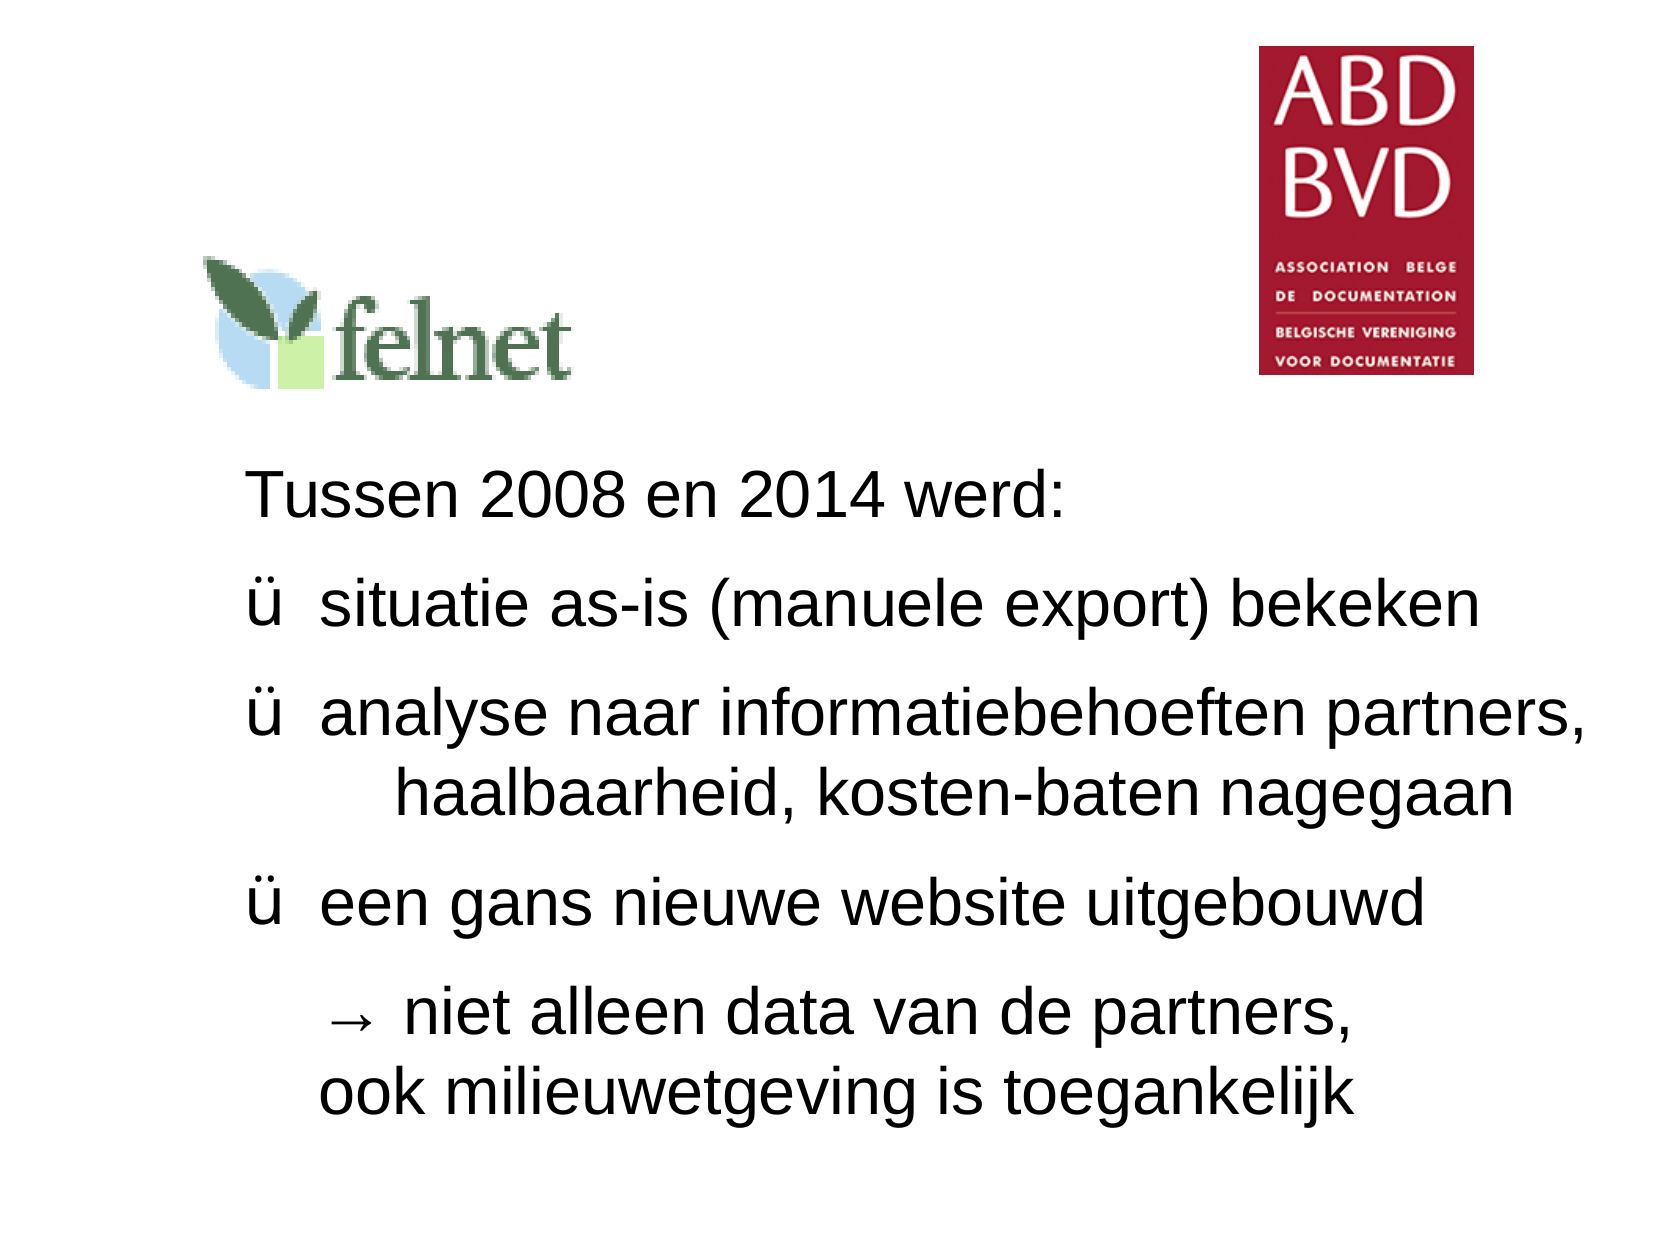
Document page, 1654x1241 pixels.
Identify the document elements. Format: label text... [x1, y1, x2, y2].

text_box [9, 43, 1571, 278]
picture [1259, 46, 1474, 376]
picture [200, 234, 614, 407]
list Tussen 2008 en 2014 werd: situatie as-is (manuele export) bekeken analyse naar informatiebehoeften partners, haalbaarheid, kosten-baten nagegaan een gans nieuwe website uitgebouwd → niet alleen data van de partners, ook milieuwetgeving is toegankelijk [244, 340, 1654, 1191]
